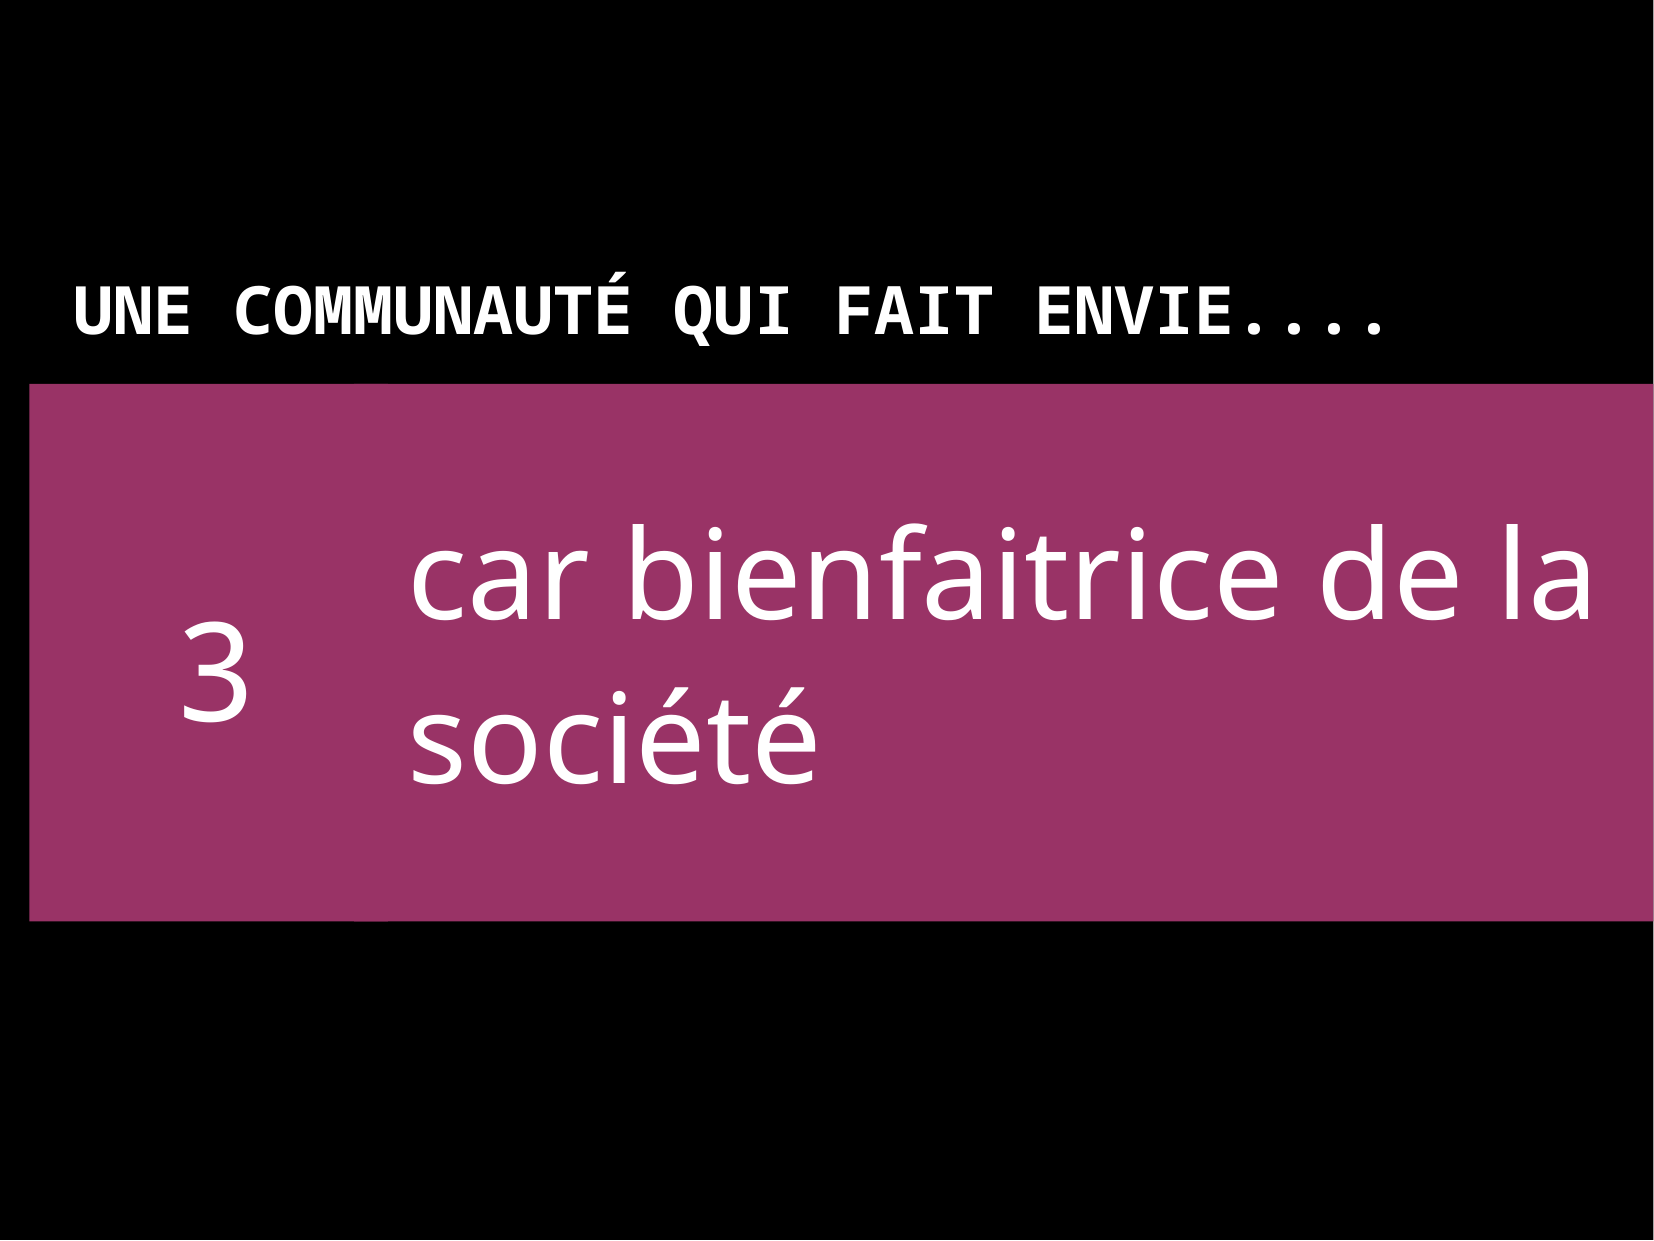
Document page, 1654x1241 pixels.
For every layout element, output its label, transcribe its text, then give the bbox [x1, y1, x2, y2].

text_box 3 [159, 566, 300, 770]
text_box [29, 383, 354, 922]
text_box car bienfaitrice de la société [354, 383, 1654, 922]
text_box UNE COMMUNAUTÉ QUI FAIT ENVIE.... [59, 265, 1644, 358]
